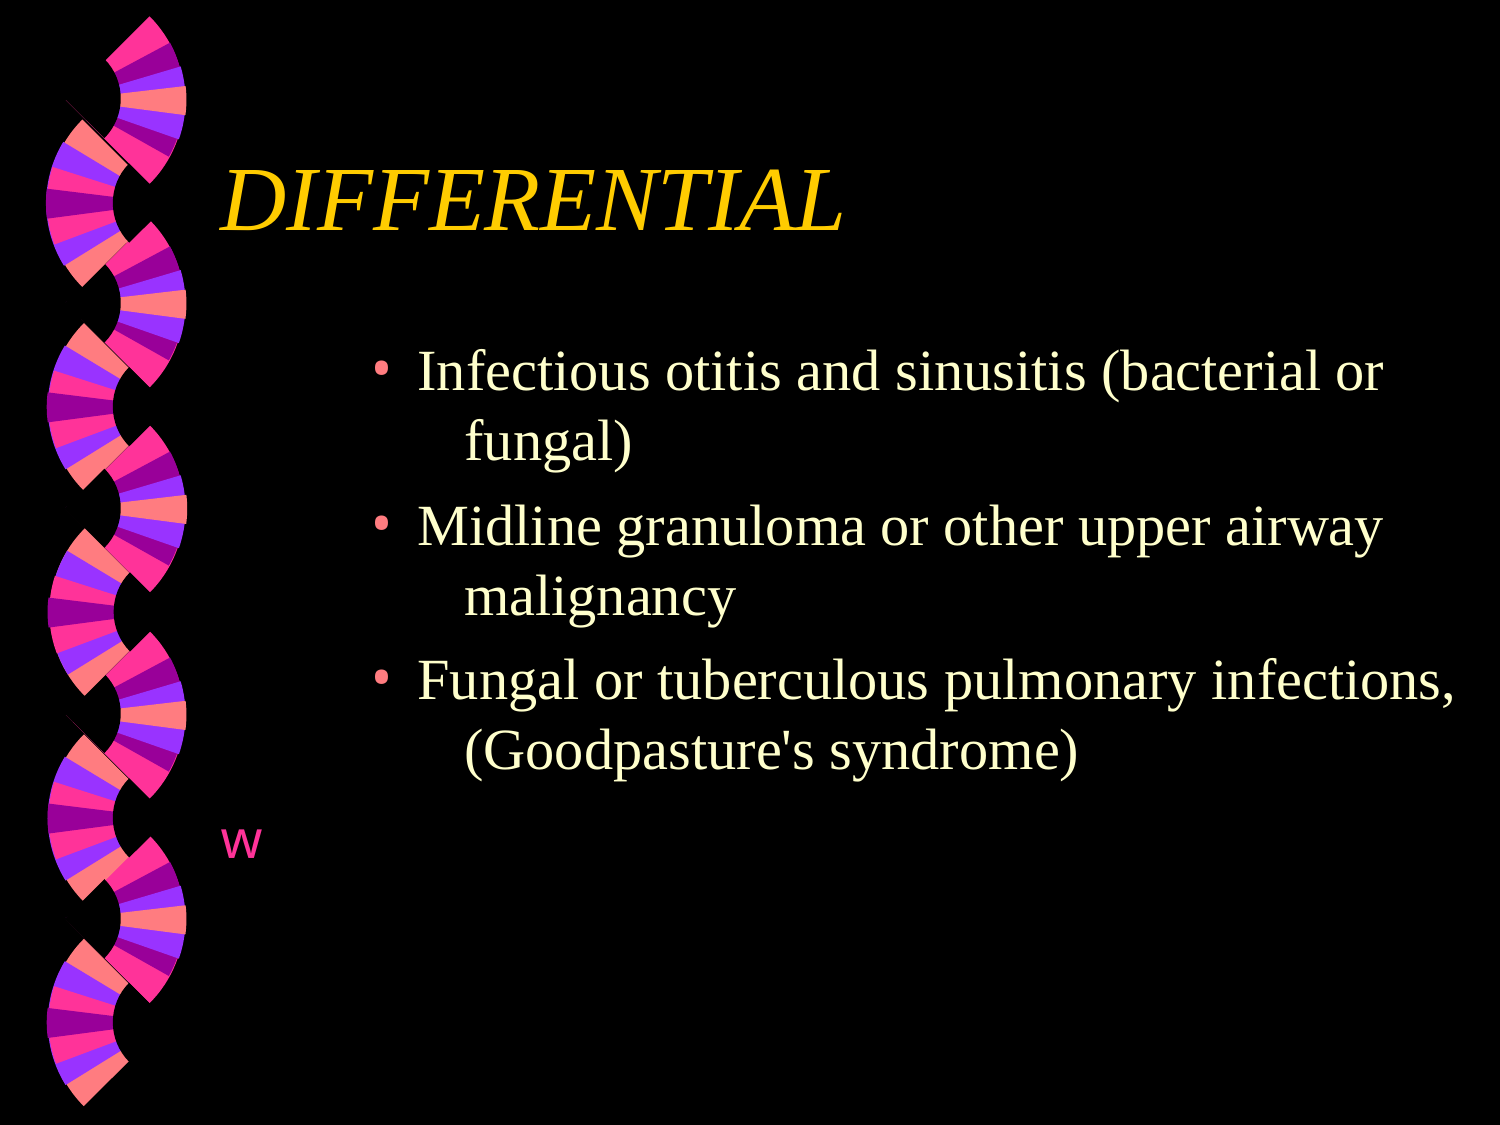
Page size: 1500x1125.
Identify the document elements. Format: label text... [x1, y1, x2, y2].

title DIFFERENTIAL [205, 99, 1481, 288]
list Infectious otitis and sinusitis (bacterial or fungal) Midline granuloma or other upper airway malignancy Fungal or tuberculous pulmonary infections, (Goodpasture's syndrome) [205, 324, 1481, 1000]
